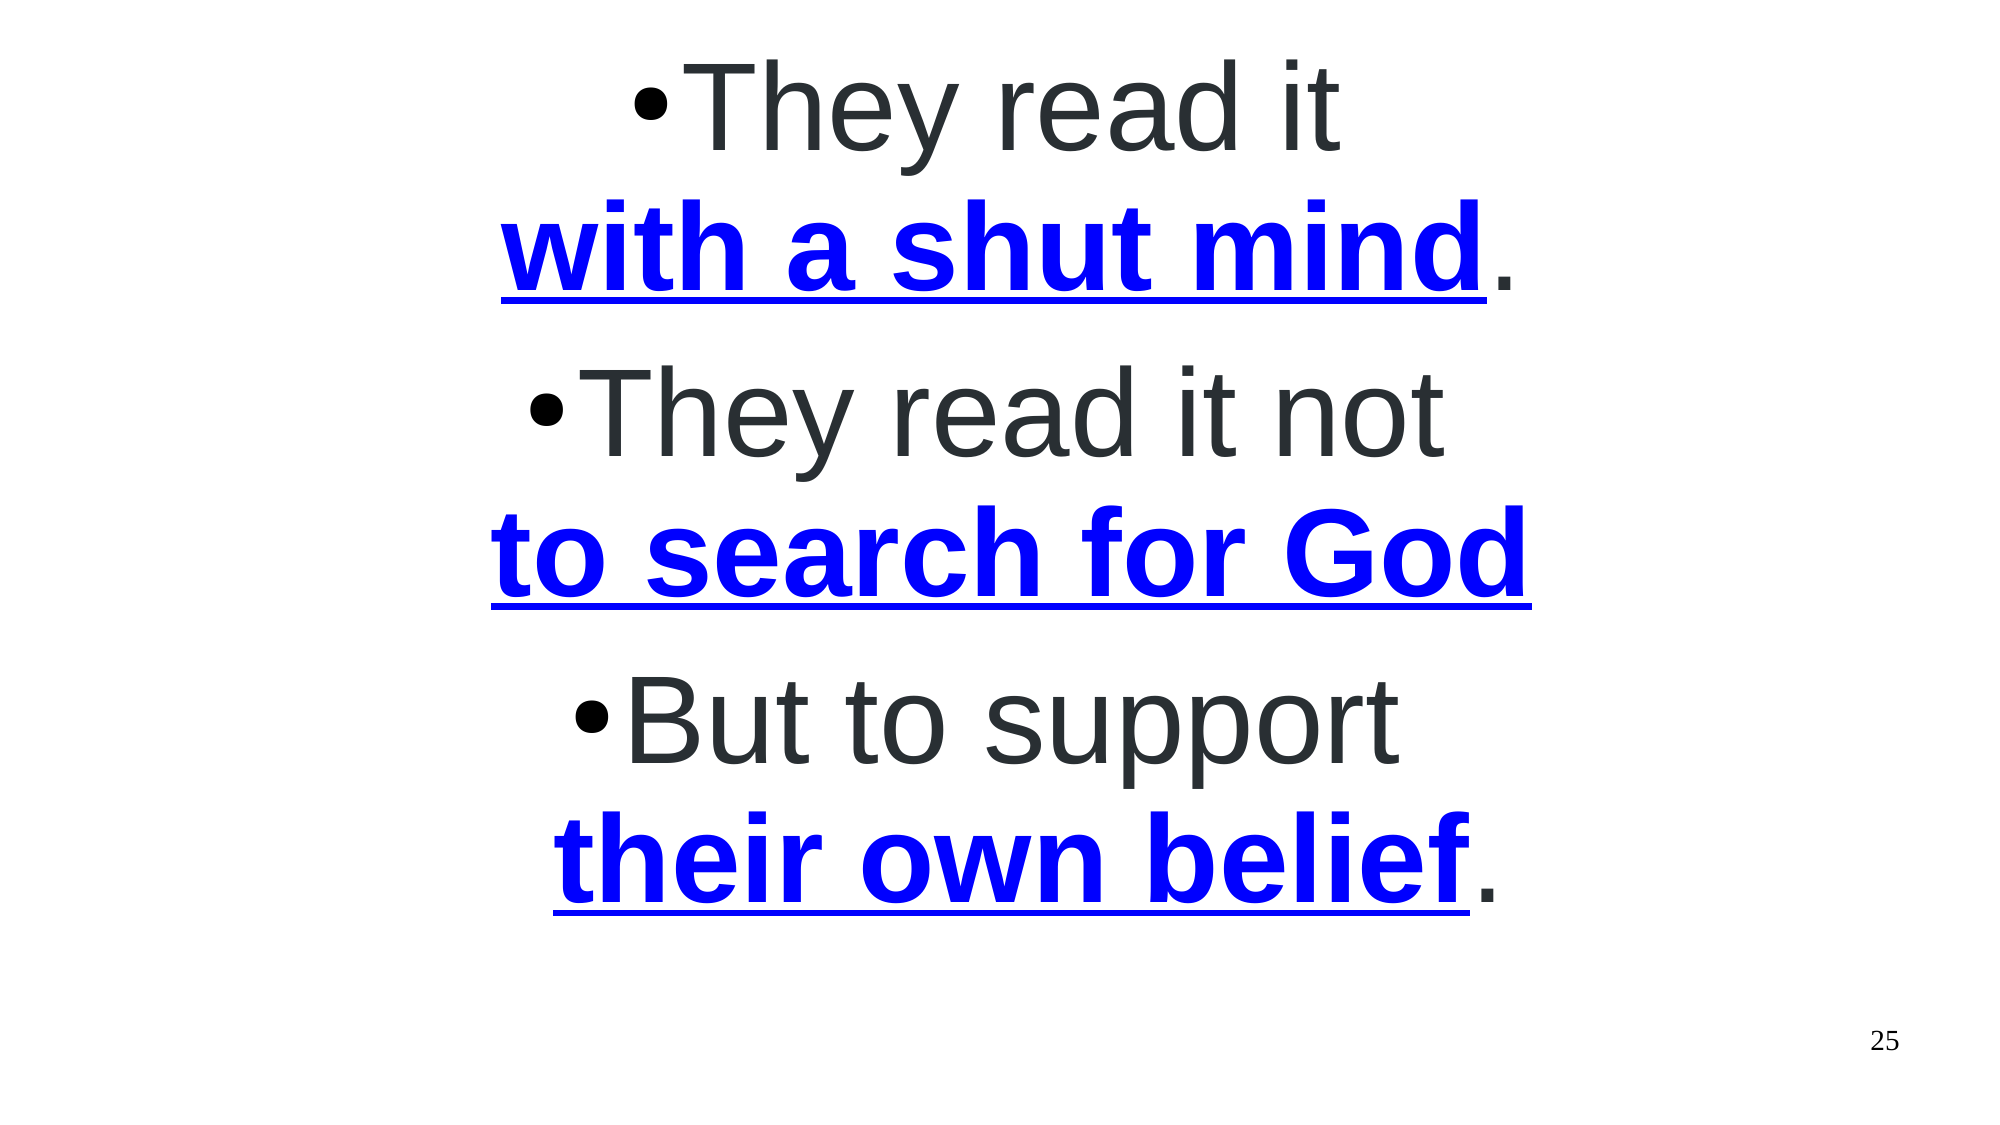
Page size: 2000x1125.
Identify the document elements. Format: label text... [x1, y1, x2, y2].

list They read it with a shut mind. They read it not to search for God But to support their own belief. [37, 37, 1951, 1088]
